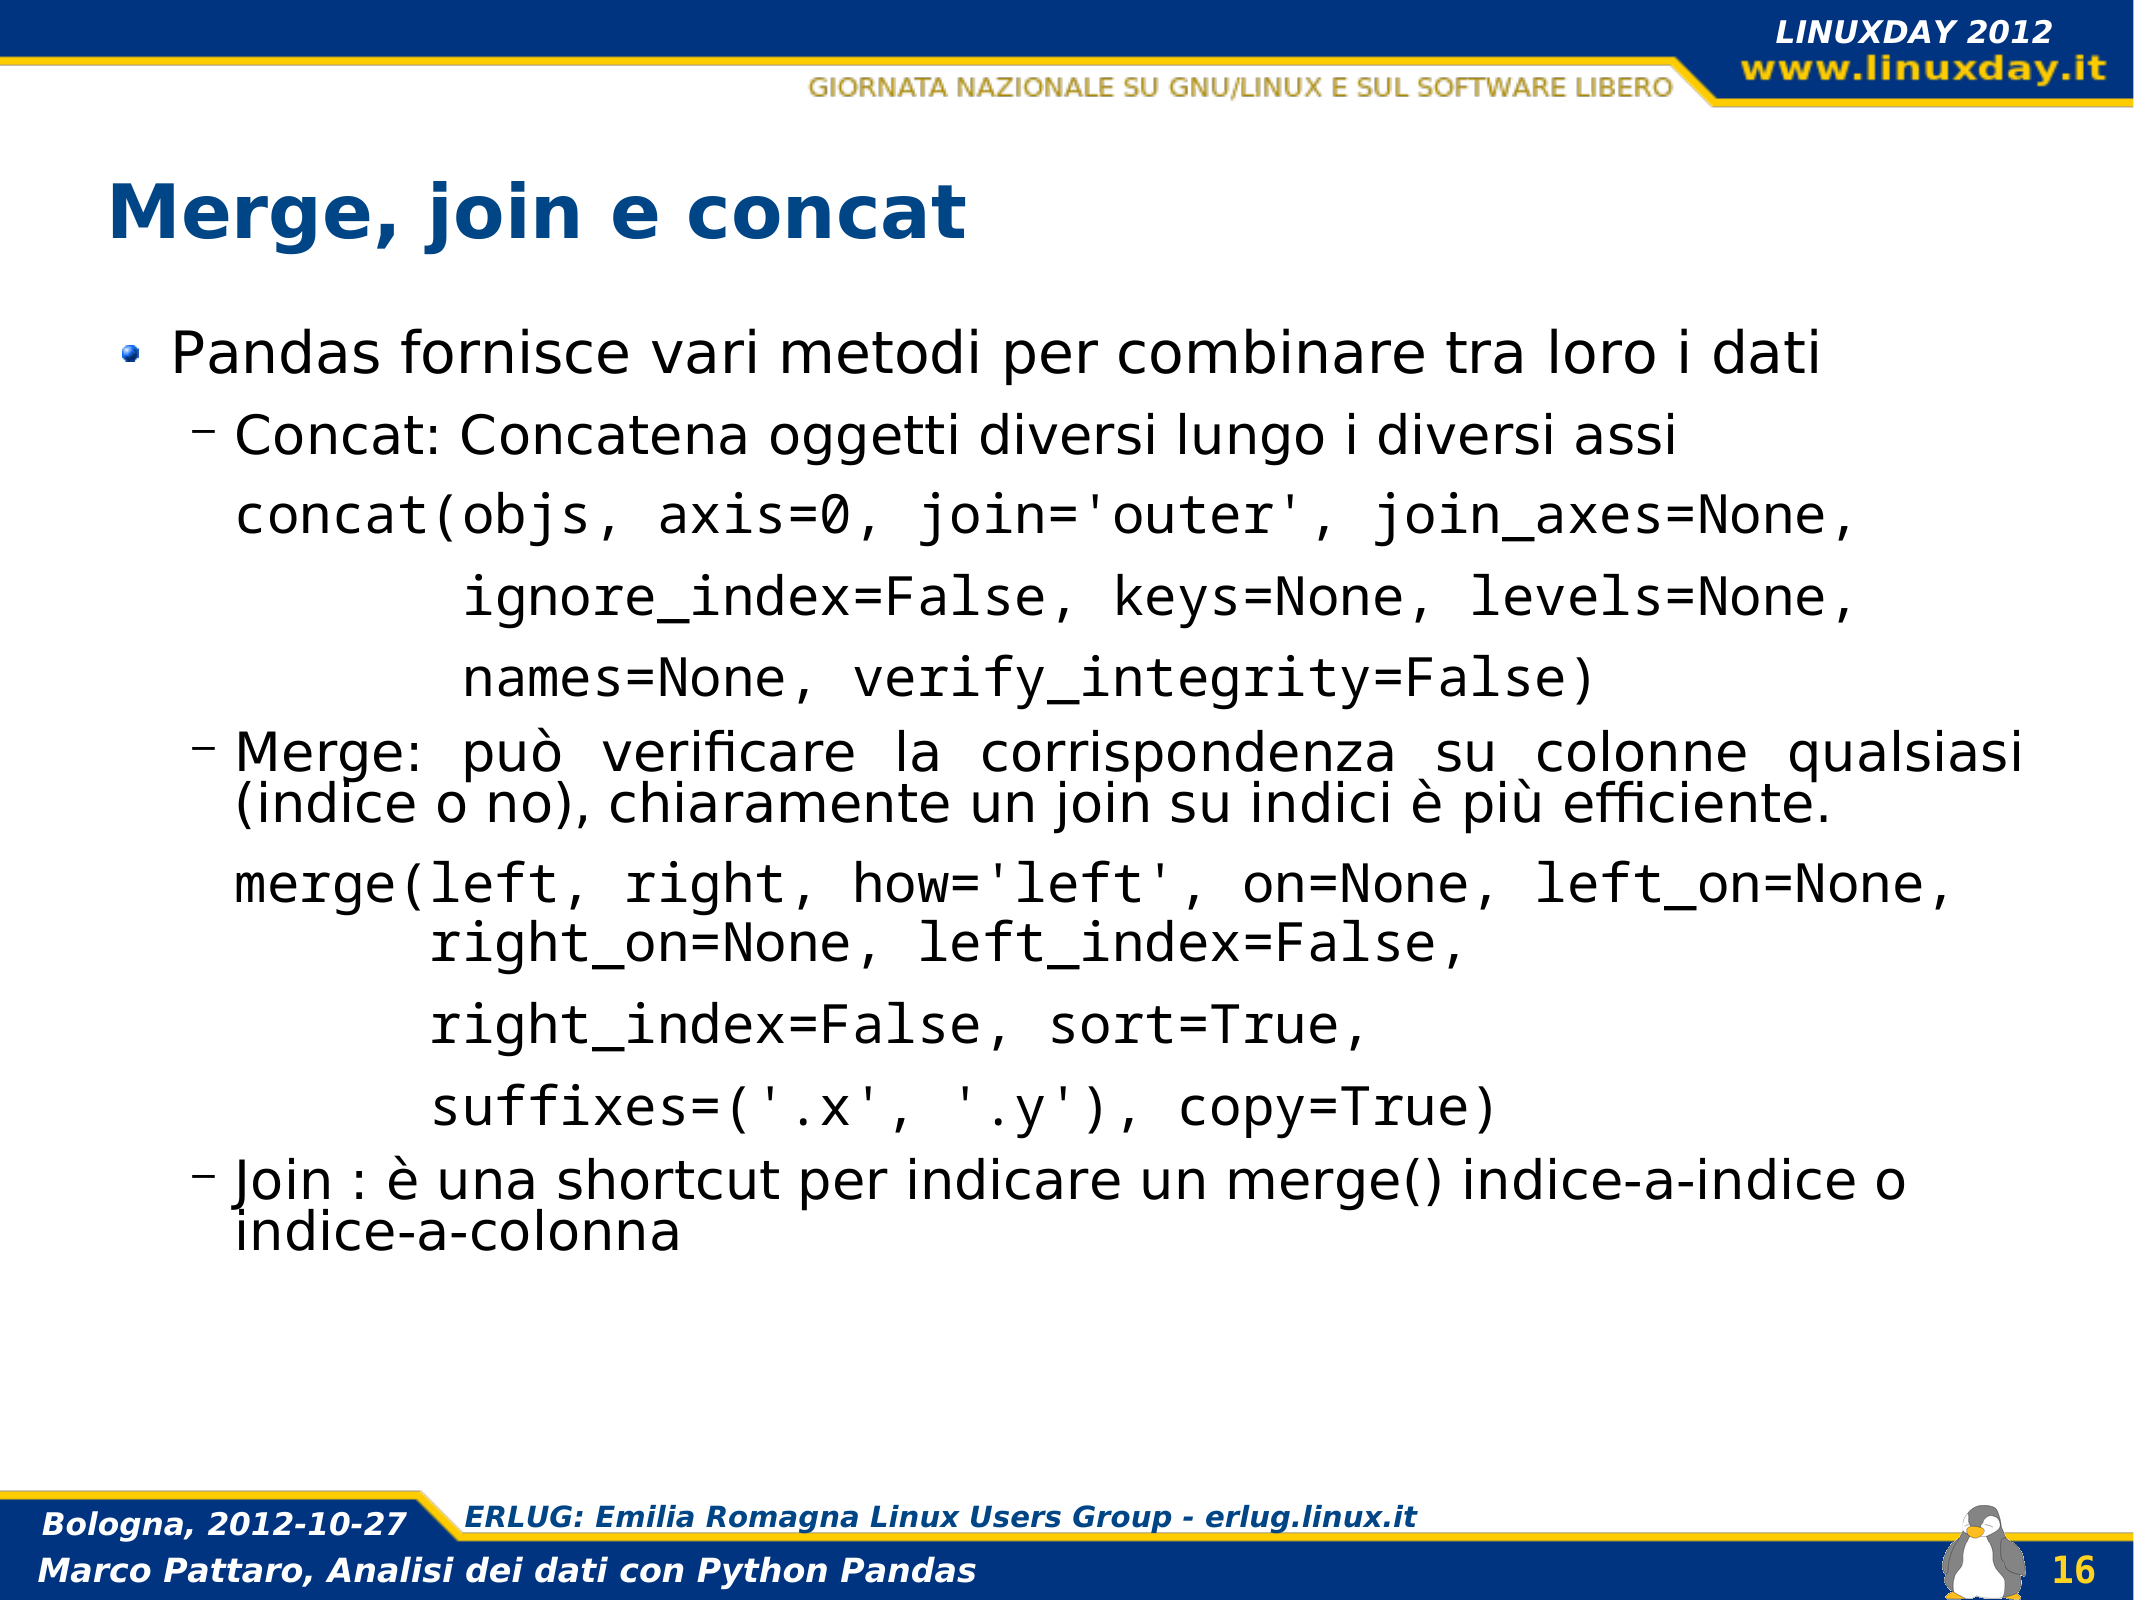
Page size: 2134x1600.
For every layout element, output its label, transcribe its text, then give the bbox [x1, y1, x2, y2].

title Merge, join e concat [106, 159, 2080, 267]
picture [0, 0, 2134, 1600]
list Pandas fornisce vari metodi per combinare tra loro i dati Concat: Concatena oggetti diversi lungo i diversi assi concat(objs, axis=0, join='outer', join_axes=None, ignore_index=False, keys=None, levels=None, names=None, verify_integrity=False) Merge: può verificare la corrispondenza su colonne qualsiasi (indice o no), chiaramente un join su indici è più efficiente. merge(left, right, how='left', on=None, left_on=None, right_on=None, left_index=False, right_index=False, sort=True, suffixes=('.x', '.y'), copy=True) Join : è una shortcut per indicare un merge() indice-a-indice o indice-a-colonna [106, 319, 2027, 1441]
